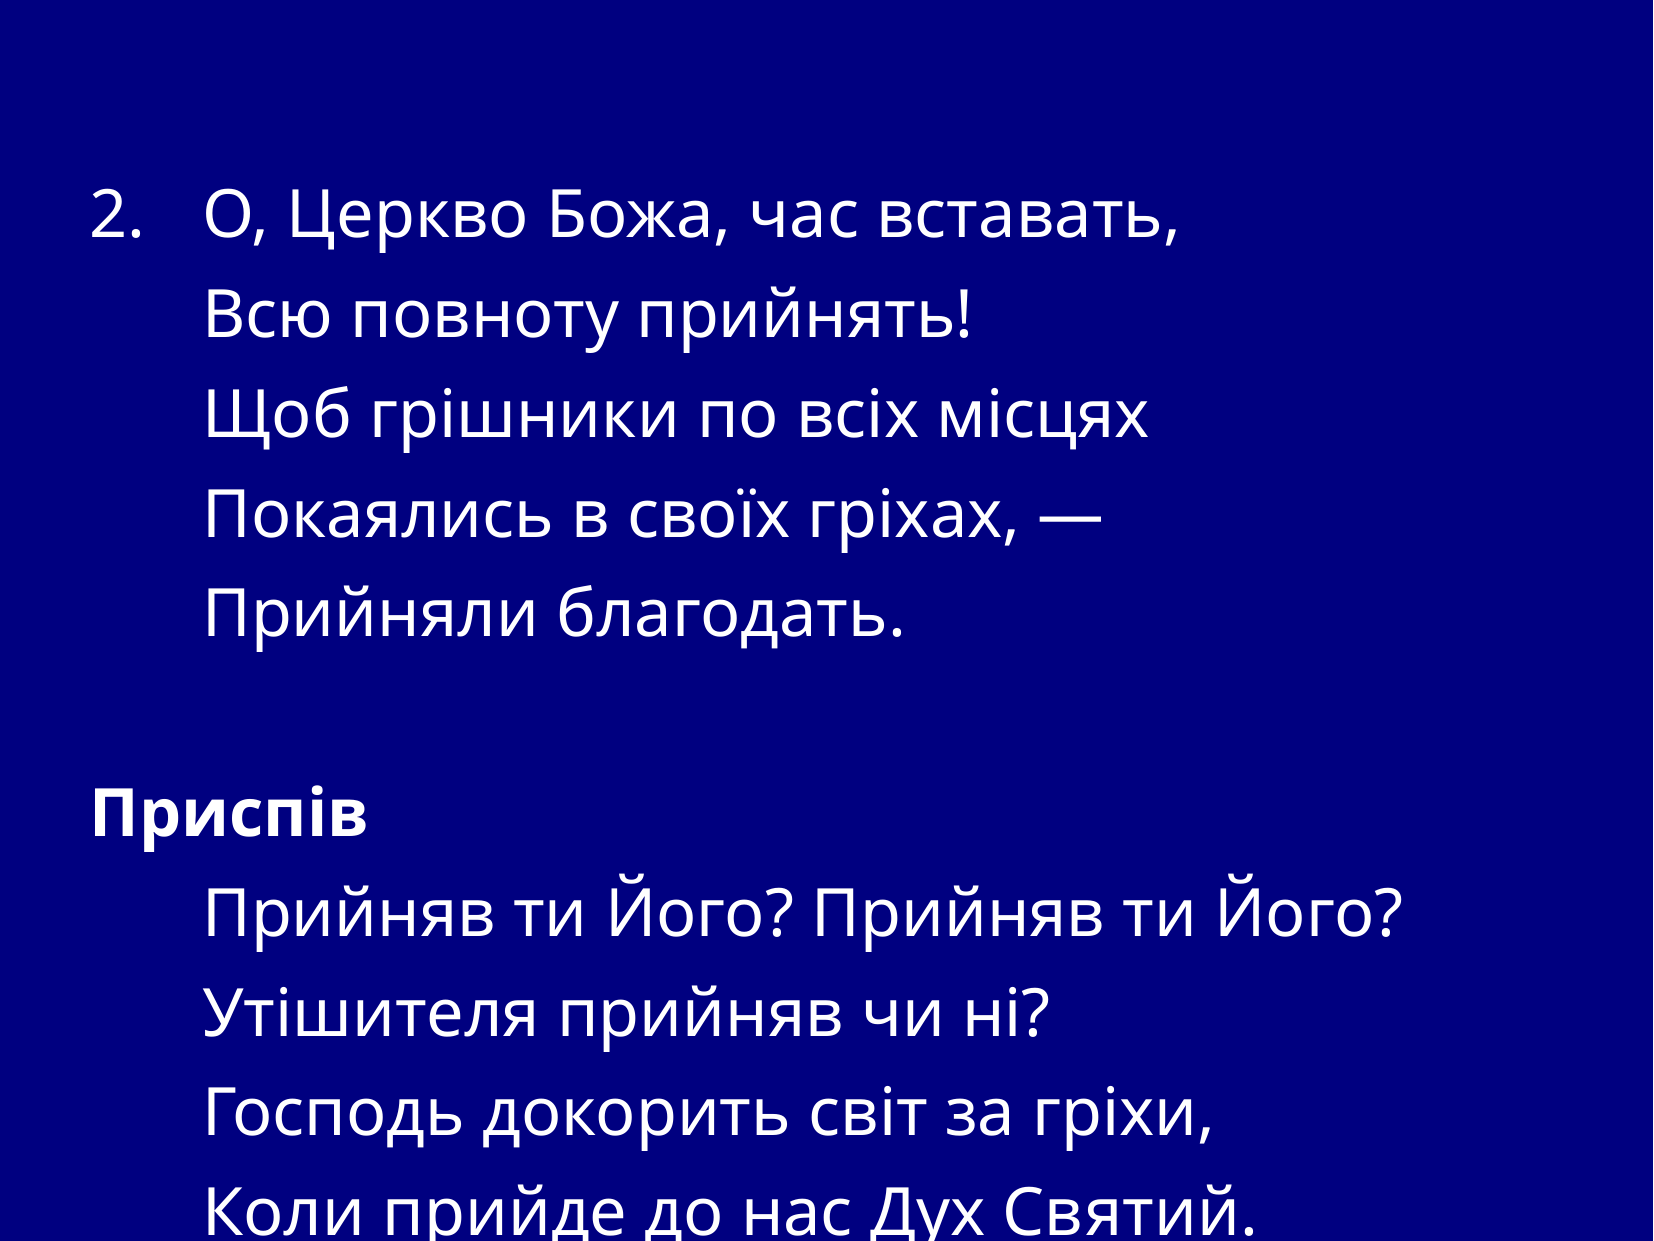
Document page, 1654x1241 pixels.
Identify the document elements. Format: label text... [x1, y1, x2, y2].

text_box 2. О, Церкво Божа, час вставать, Всю повноту прийнять! Щоб грішники по всіх місцях Покаялись в своїх гріхах, ― Прийняли благодать. Приспів Прийняв ти Його? Прийняв ти Його? Утішителя прийняв чи ні? Господь докорить світ за гріхи, Коли прийде до нас Дух Святий. [75, 150, 1576, 1163]
